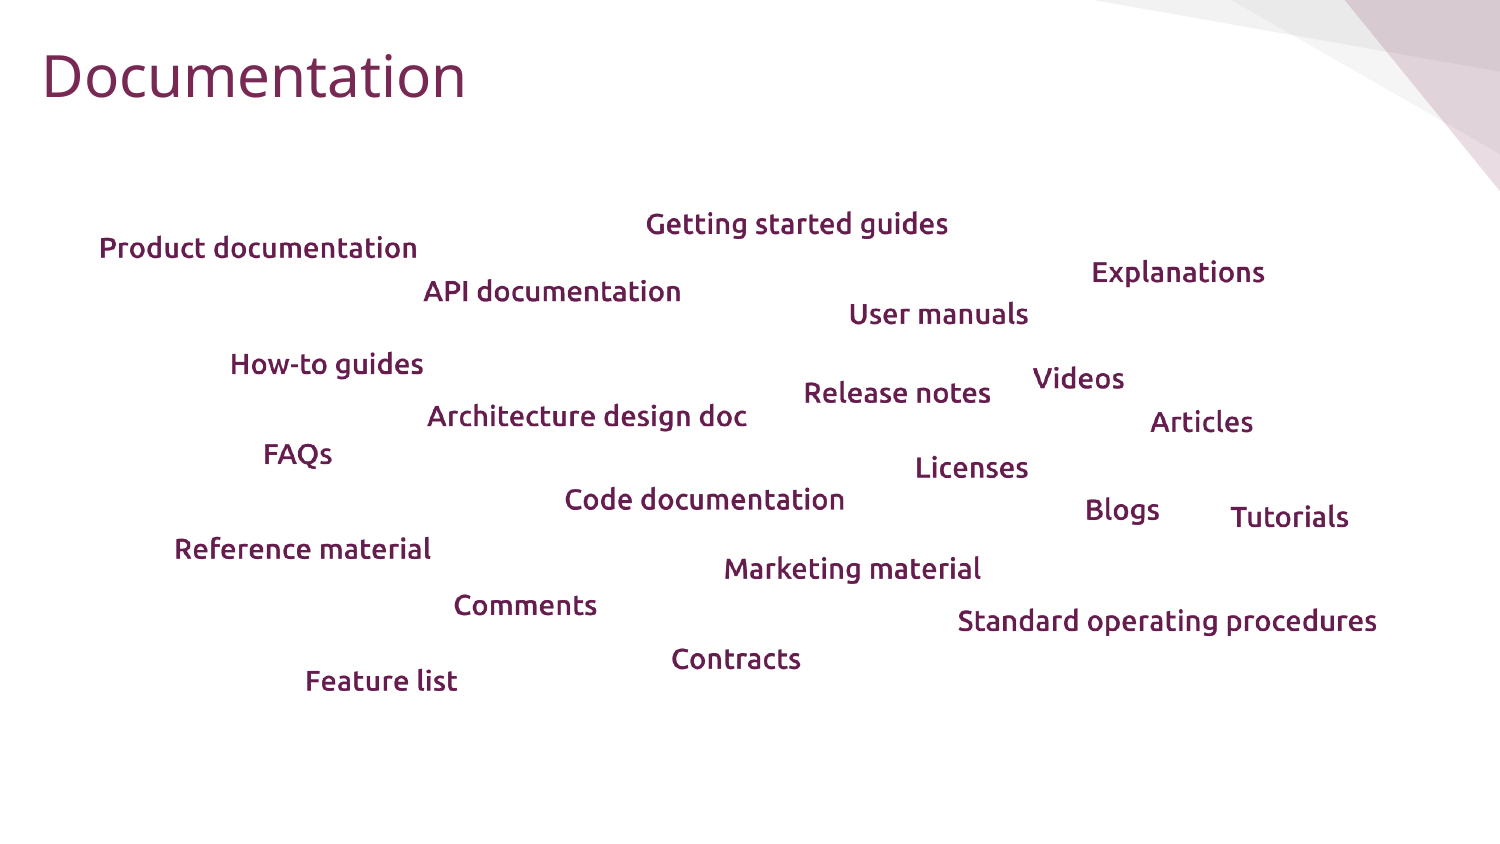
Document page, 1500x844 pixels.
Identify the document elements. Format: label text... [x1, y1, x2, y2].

title Documentation [41, 38, 1218, 202]
picture [101, 211, 1376, 691]
